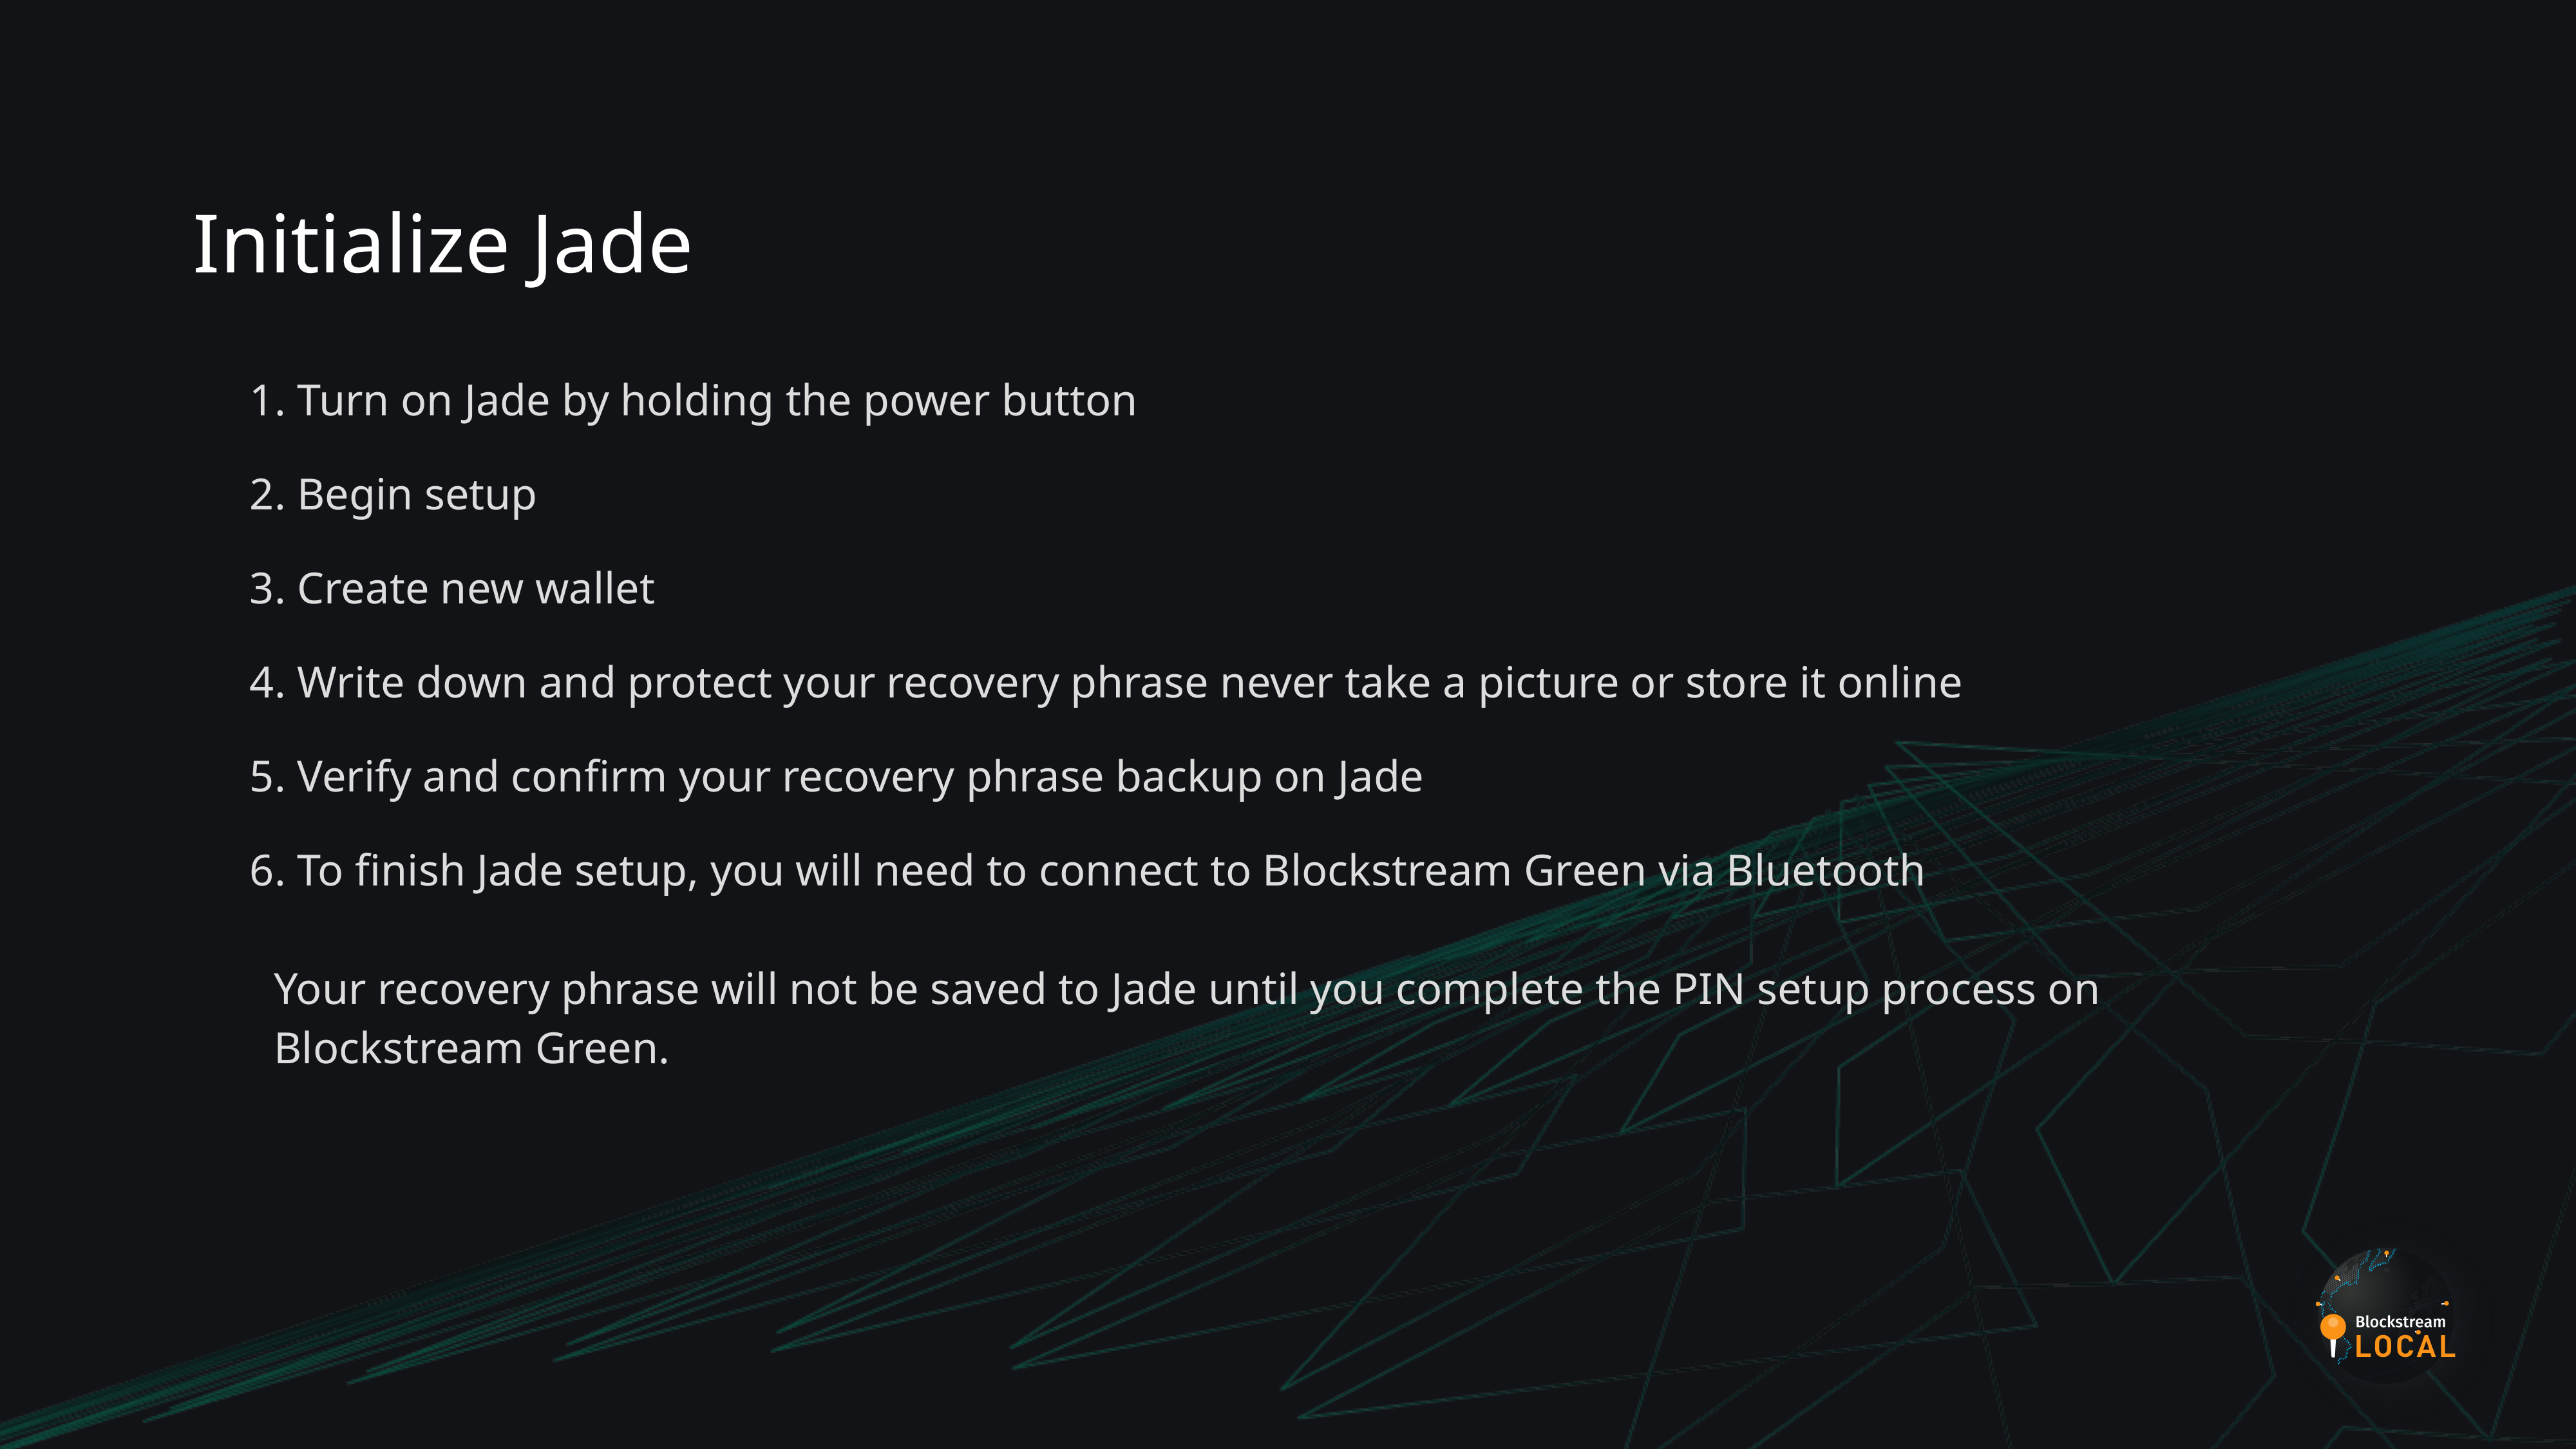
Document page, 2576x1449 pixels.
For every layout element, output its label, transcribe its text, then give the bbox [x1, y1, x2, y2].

picture [0, 571, 2576, 1449]
list Initialize Jade [180, 188, 1688, 314]
text_box Turn on Jade by holding the power button Begin setup Create new wallet Write down and protect your recovery phrase never take a picture or store it online Verify and confirm your recovery phrase backup on Jade To finish Jade setup, you will need to connect to Blockstream Green via Bluetooth Your recovery phrase will not be saved to Jade until you complete the PIN setup process on Blockstream Green. [223, 339, 2330, 1098]
